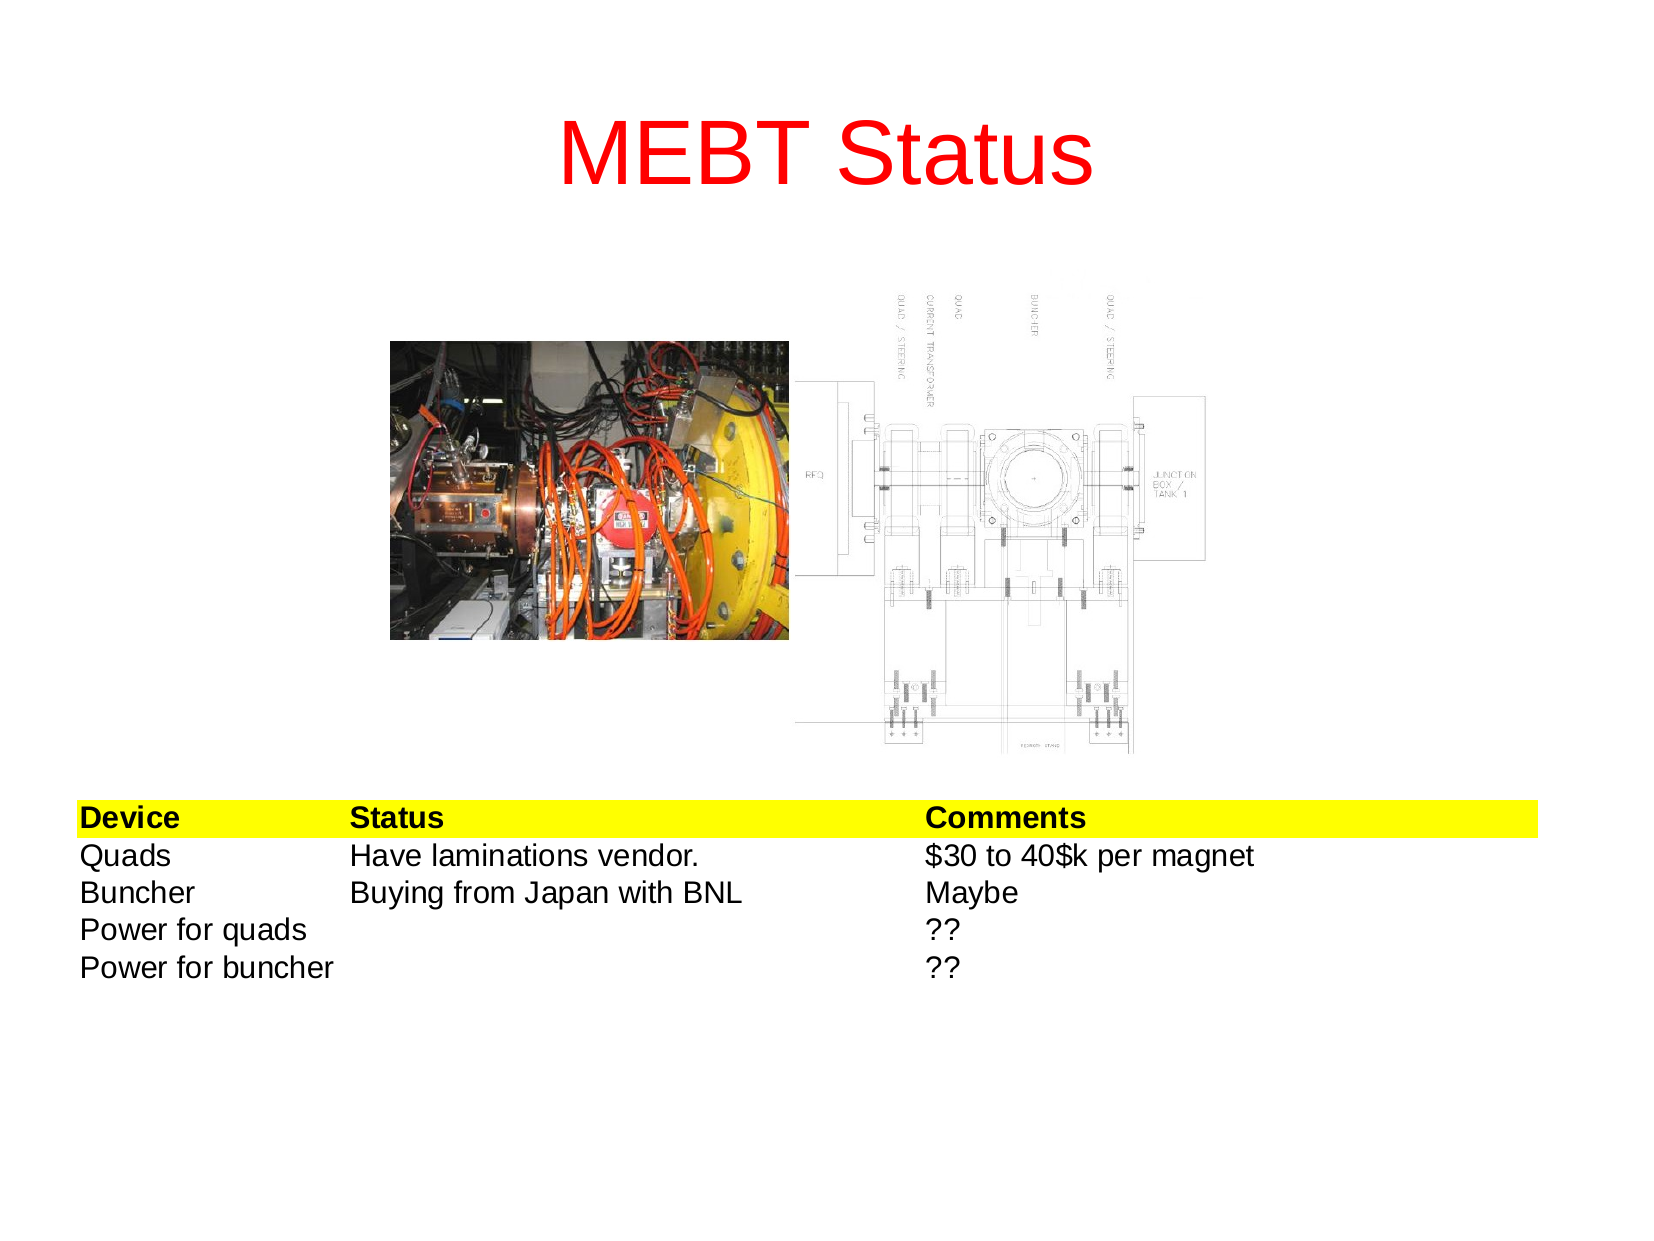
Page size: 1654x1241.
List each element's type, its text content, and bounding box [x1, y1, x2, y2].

title MEBT Status [82, 56, 1571, 250]
picture [390, 241, 1208, 758]
chart [77, 800, 1541, 1027]
